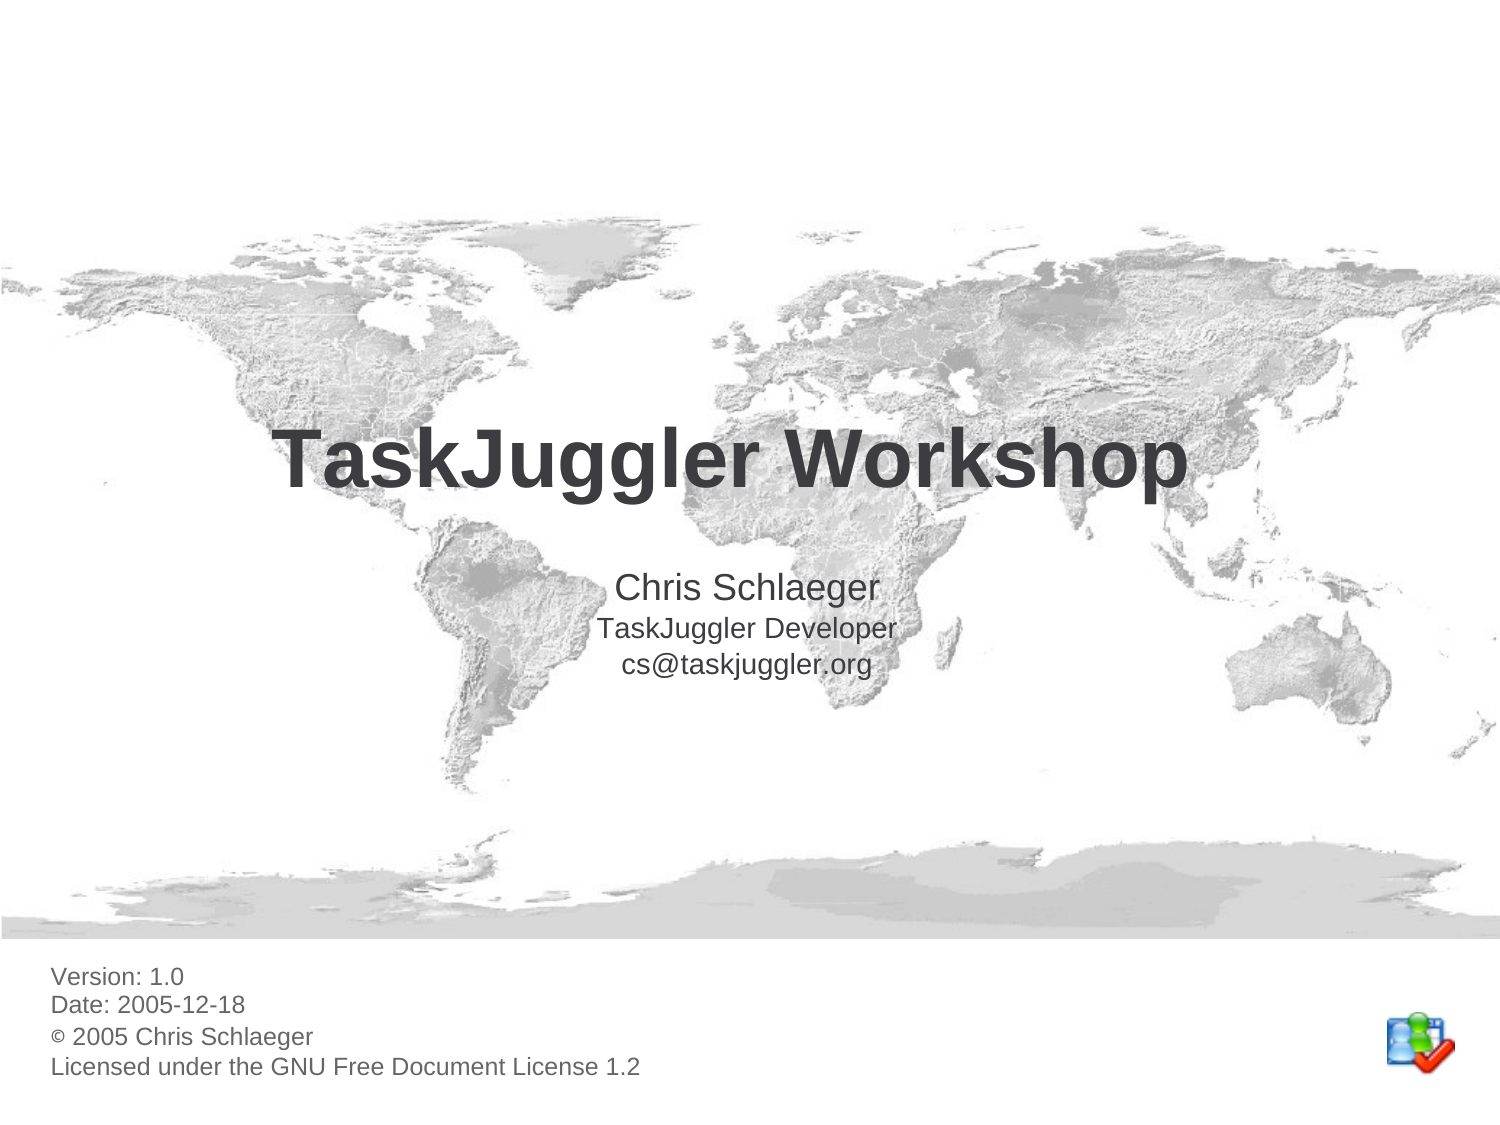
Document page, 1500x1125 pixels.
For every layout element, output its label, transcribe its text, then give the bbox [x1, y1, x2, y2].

subtitle Chris Schlaeger TaskJuggler Developer cs@taskjuggler.org [562, 562, 938, 734]
picture [1, 188, 1500, 939]
picture [1387, 1012, 1455, 1080]
text_box TaskJuggler Workshop [75, 412, 1388, 539]
text_box Version: 1.0 Date: 2005-12-18 © 2005 Chris Schlaeger Licensed under the GNU Free Document License 1.2 [50, 962, 726, 1113]
